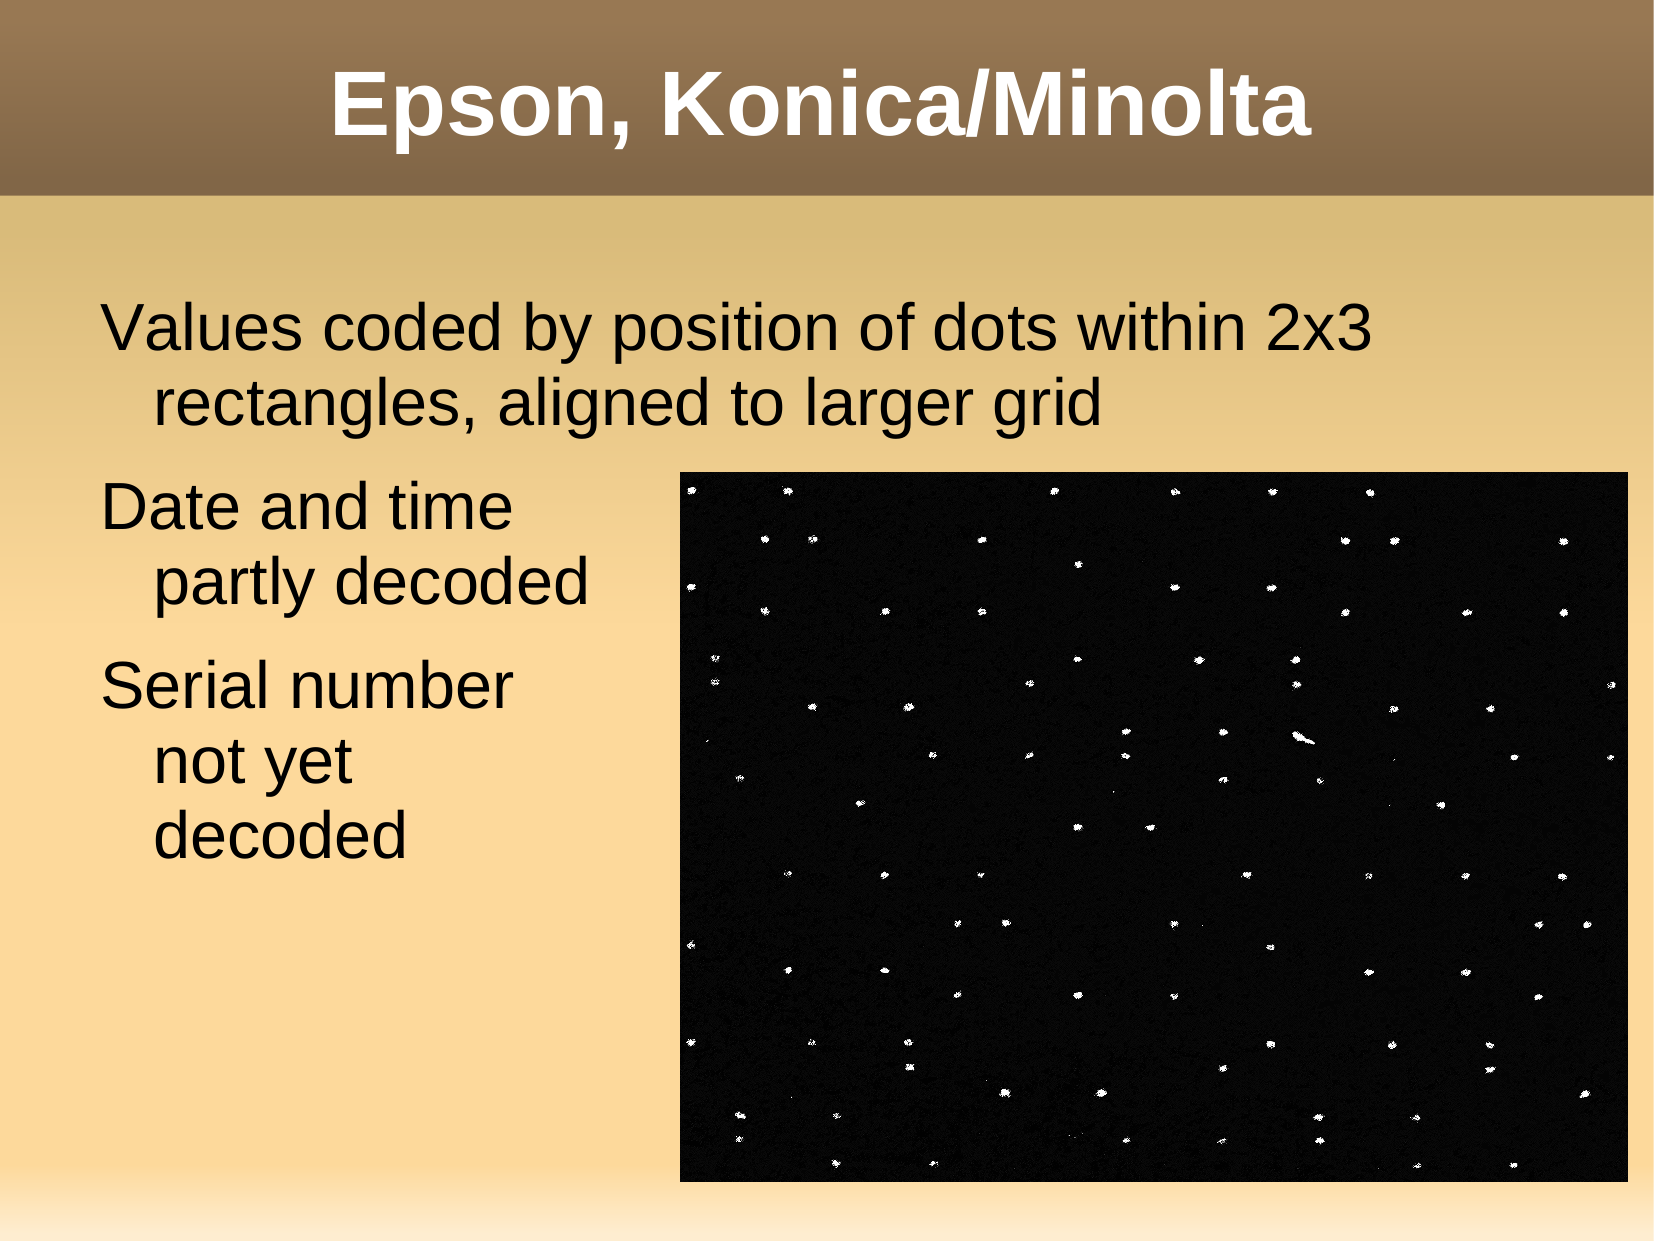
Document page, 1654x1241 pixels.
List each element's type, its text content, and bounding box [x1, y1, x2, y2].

title Epson, Konica/Minolta [76, 0, 1565, 208]
picture [0, 0, 1654, 1241]
list Values coded by position of dots within 2x3 rectangles, aligned to larger grid Date and time partly decoded Serial number not yet decoded [82, 290, 1571, 1094]
